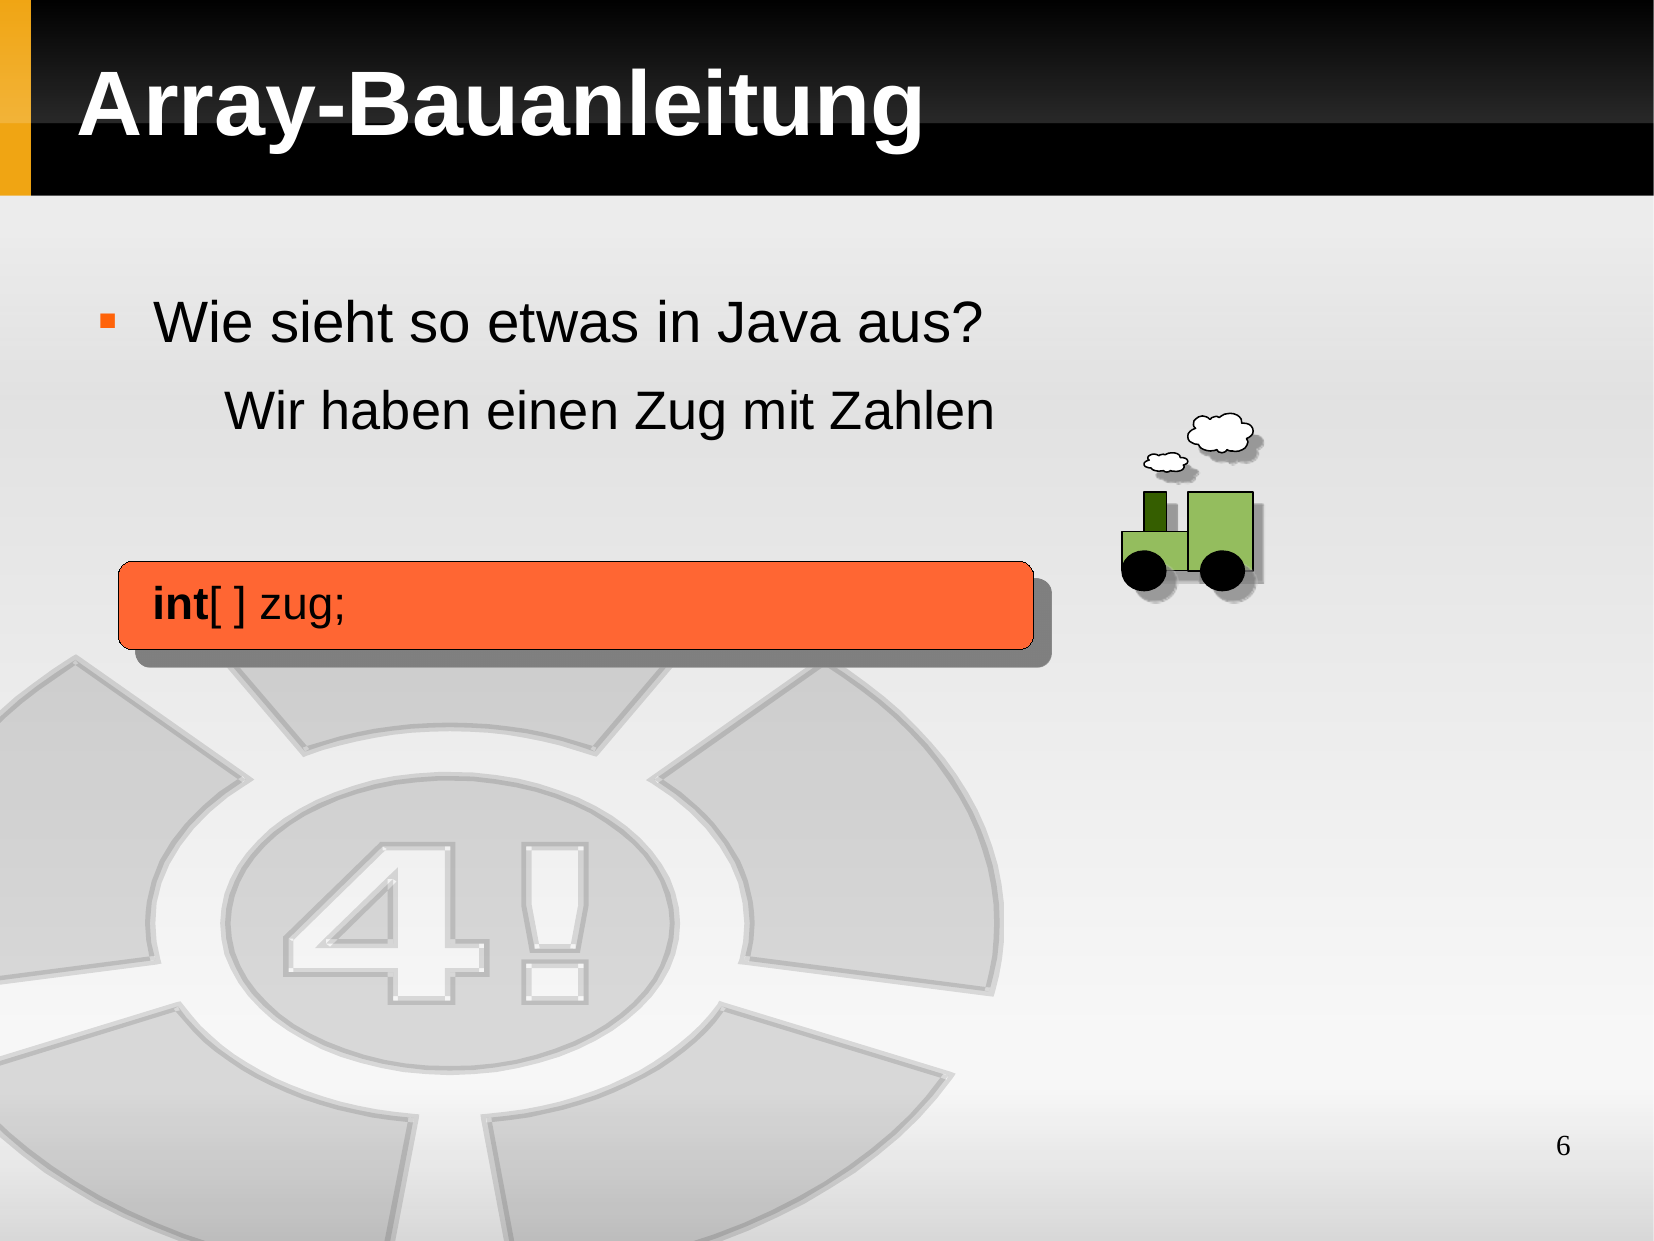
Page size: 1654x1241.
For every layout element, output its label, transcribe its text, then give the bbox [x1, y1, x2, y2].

list Wie sieht so etwas in Java aus? Wir haben einen Zug mit Zahlen [82, 290, 1300, 526]
text_box [1187, 413, 1254, 453]
picture [0, 0, 1654, 1241]
title Array-Bauanleitung [76, 7, 1565, 200]
text_box int[ ] zug; [137, 570, 699, 663]
text_box [1121, 492, 1254, 591]
text_box [1144, 452, 1188, 473]
text_box [118, 561, 1034, 650]
